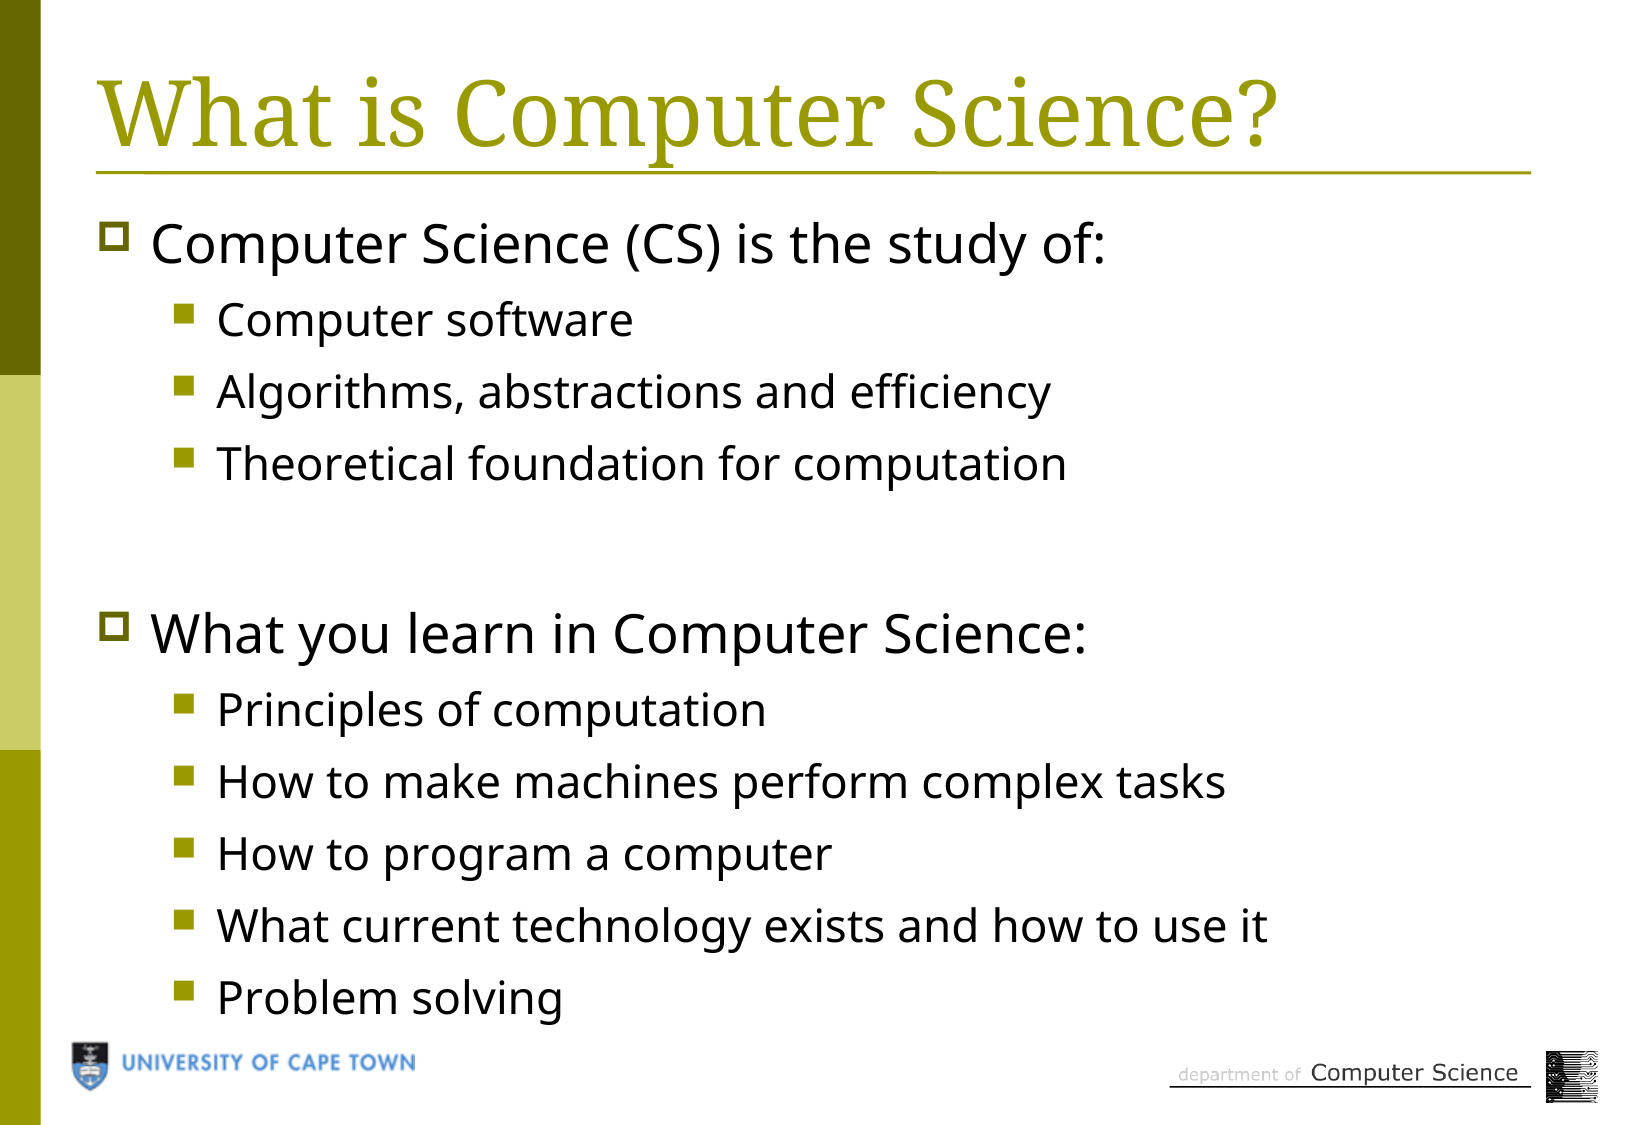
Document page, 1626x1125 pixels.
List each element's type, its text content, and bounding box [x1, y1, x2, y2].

picture [61, 1024, 415, 1103]
picture [1546, 1051, 1598, 1103]
list Computer Science (CS) is the study of: Computer software Algorithms, abstractions and efficiency Theoretical foundation for computation What you learn in Computer Science: Principles of computation How to make machines perform complex tasks How to program a computer What current technology exists and how to use it Problem solving [81, 196, 1544, 1088]
title What is Computer Science? [81, 38, 1544, 173]
